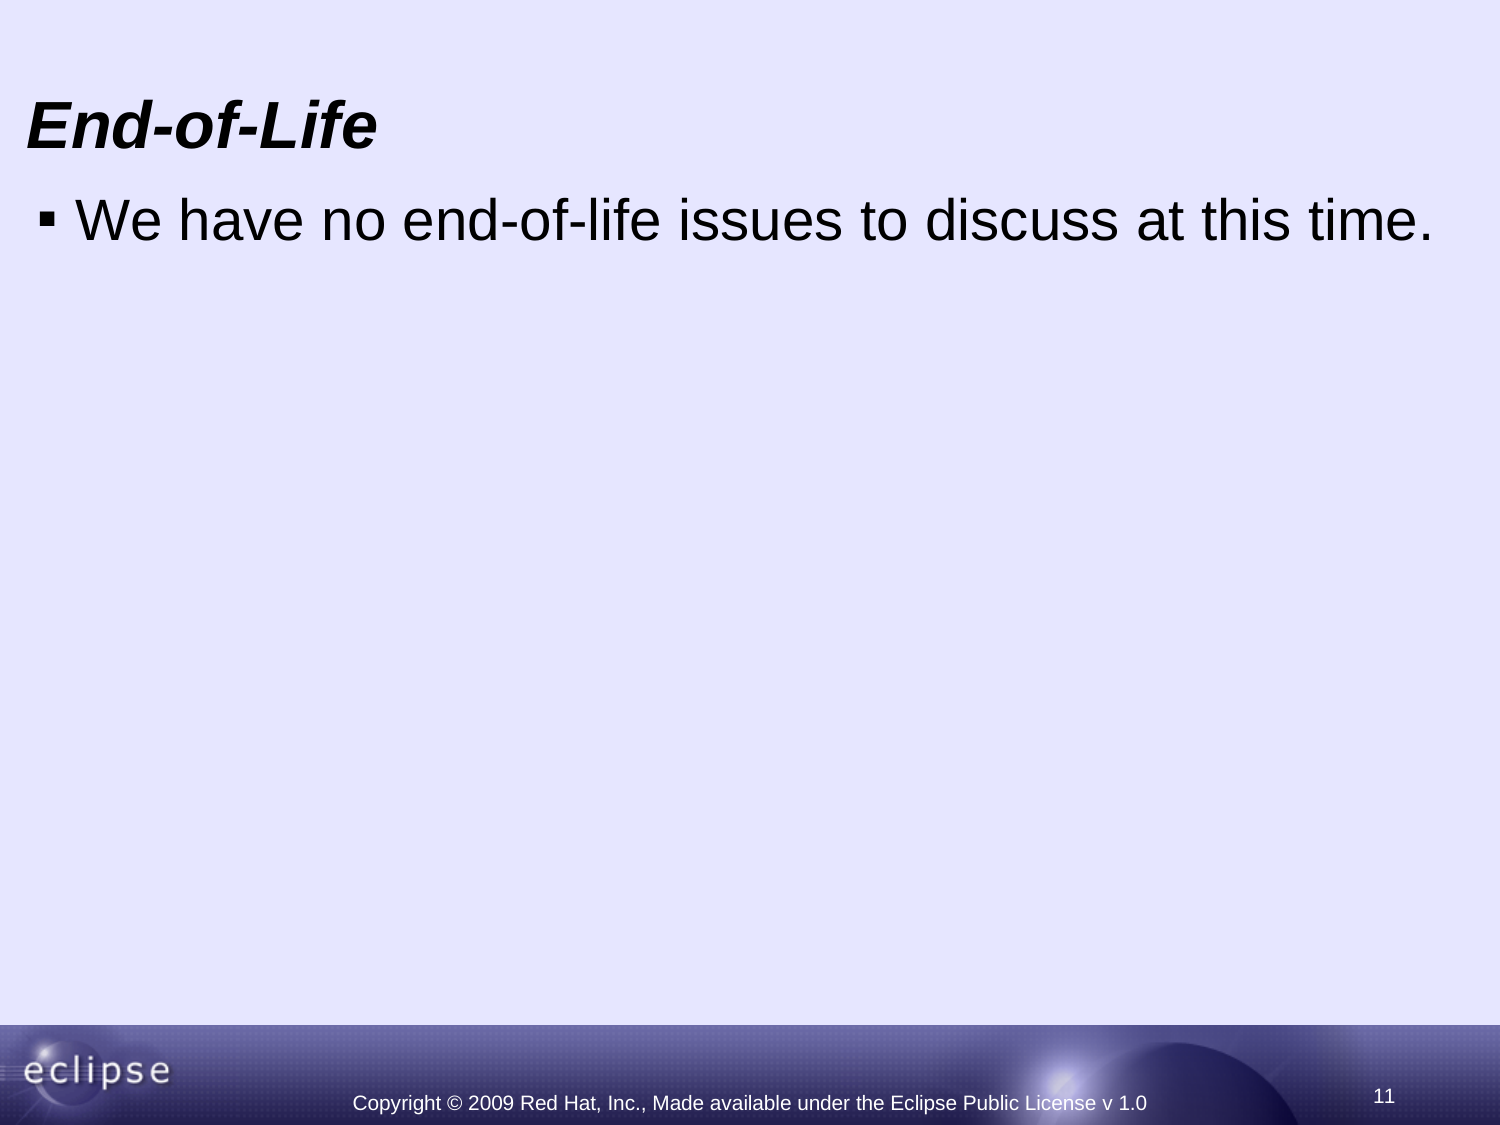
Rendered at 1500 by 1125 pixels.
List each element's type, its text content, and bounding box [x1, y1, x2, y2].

list We have no end-of-life issues to discuss at this time. [37, 187, 1463, 1021]
title End-of-Life [26, 84, 1474, 172]
picture [0, 1025, 1500, 1125]
